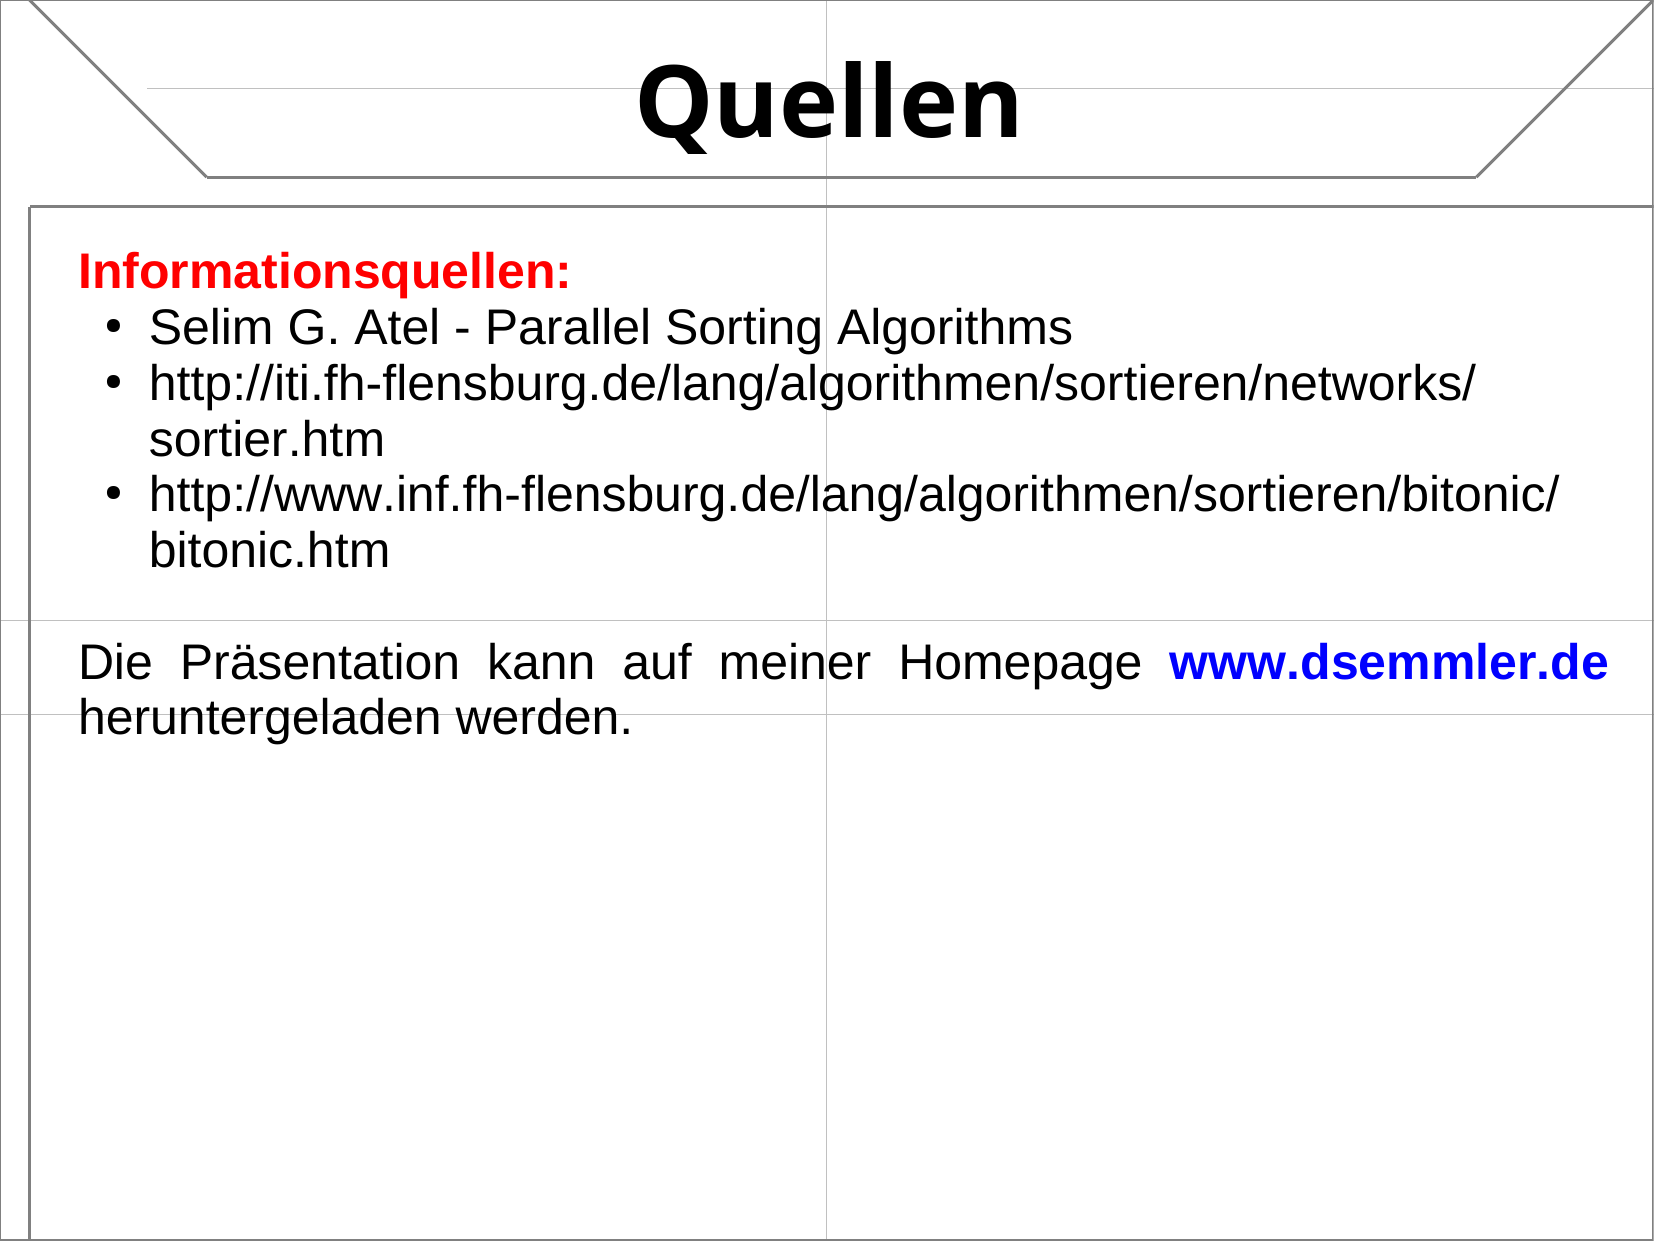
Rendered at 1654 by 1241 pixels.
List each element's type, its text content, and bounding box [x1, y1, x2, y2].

text_box Quellen [664, 23, 995, 153]
text_box Informationsquellen: Selim G. Atel - Parallel Sorting Algorithms http://iti.fh-flensburg.de/lang/algorithmen/sortieren/networks/ sortier.htm http://www.inf.fh-flensburg.de/lang/algorithmen/sortieren/bitonic/ bitonic.htm Die Präsentation kann auf meiner Homepage www.dsemmler.de heruntergeladen werden. [63, 236, 1625, 756]
